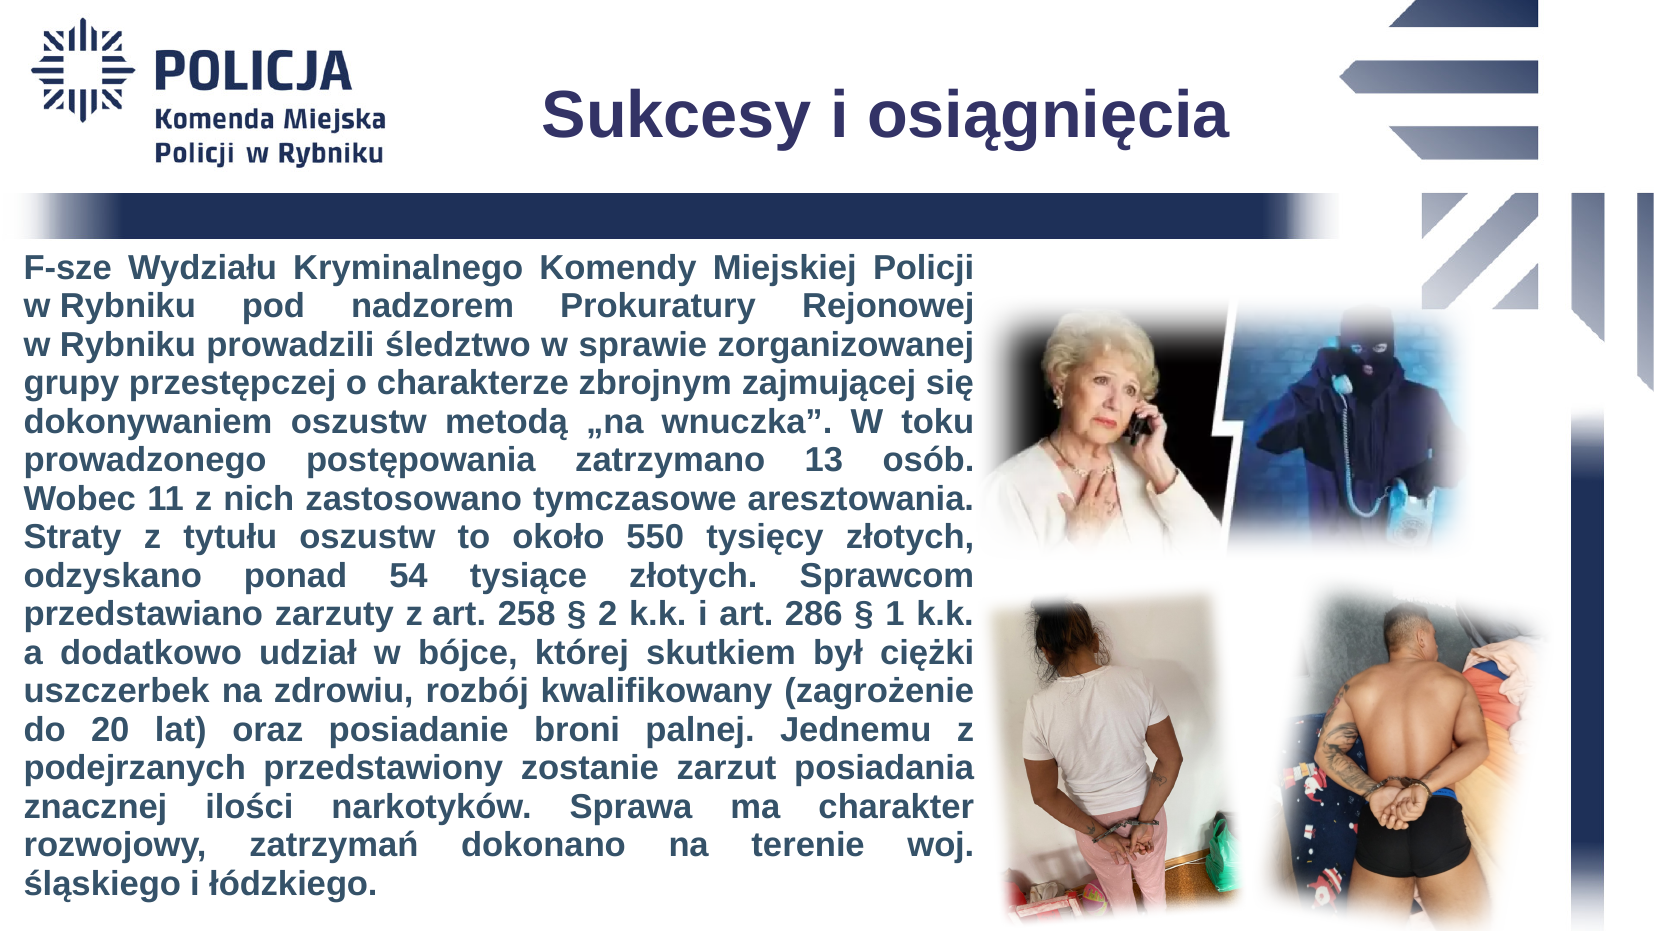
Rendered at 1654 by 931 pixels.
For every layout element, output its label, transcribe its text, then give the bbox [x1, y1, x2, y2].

list F-sze Wydziału Kryminalnego Komendy Miejskiej Policji w Rybniku pod nadzorem Prokuratury Rejonowej w Rybniku prowadzili śledztwo w sprawie zorganizowanej grupy przestępczej o charakterze zbrojnym zajmującej się dokonywaniem oszustw metodą „na wnuczka”. W toku prowadzonego postępowania zatrzymano 13 osób. Wobec 11 z nich zastosowano tymczasowe aresztowania. Straty z tytułu oszustw to około 550 tysięcy złotych, odzyskano ponad 54 tysiące złotych. Sprawcom przedstawiano zarzuty z art. 258 § 2 k.k. i art. 286 § 1 k.k. a dodatkowo udział w bójce, której skutkiem był ciężki uszczerbek na zdrowiu, rozbój kwalifikowany (zagrożenie do 20 lat) oraz posiadanie broni palnej. Jednemu z podejrzanych przedstawiony zostanie zarzut posiadania znacznej ilości narkotyków. Sprawa ma charakter rozwojowy, zatrzymań dokonano na terenie woj. śląskiego i łódzkiego. [23, 248, 975, 922]
title Sukcesy i osiągnięcia [141, 37, 1630, 193]
picture [0, 0, 1654, 931]
